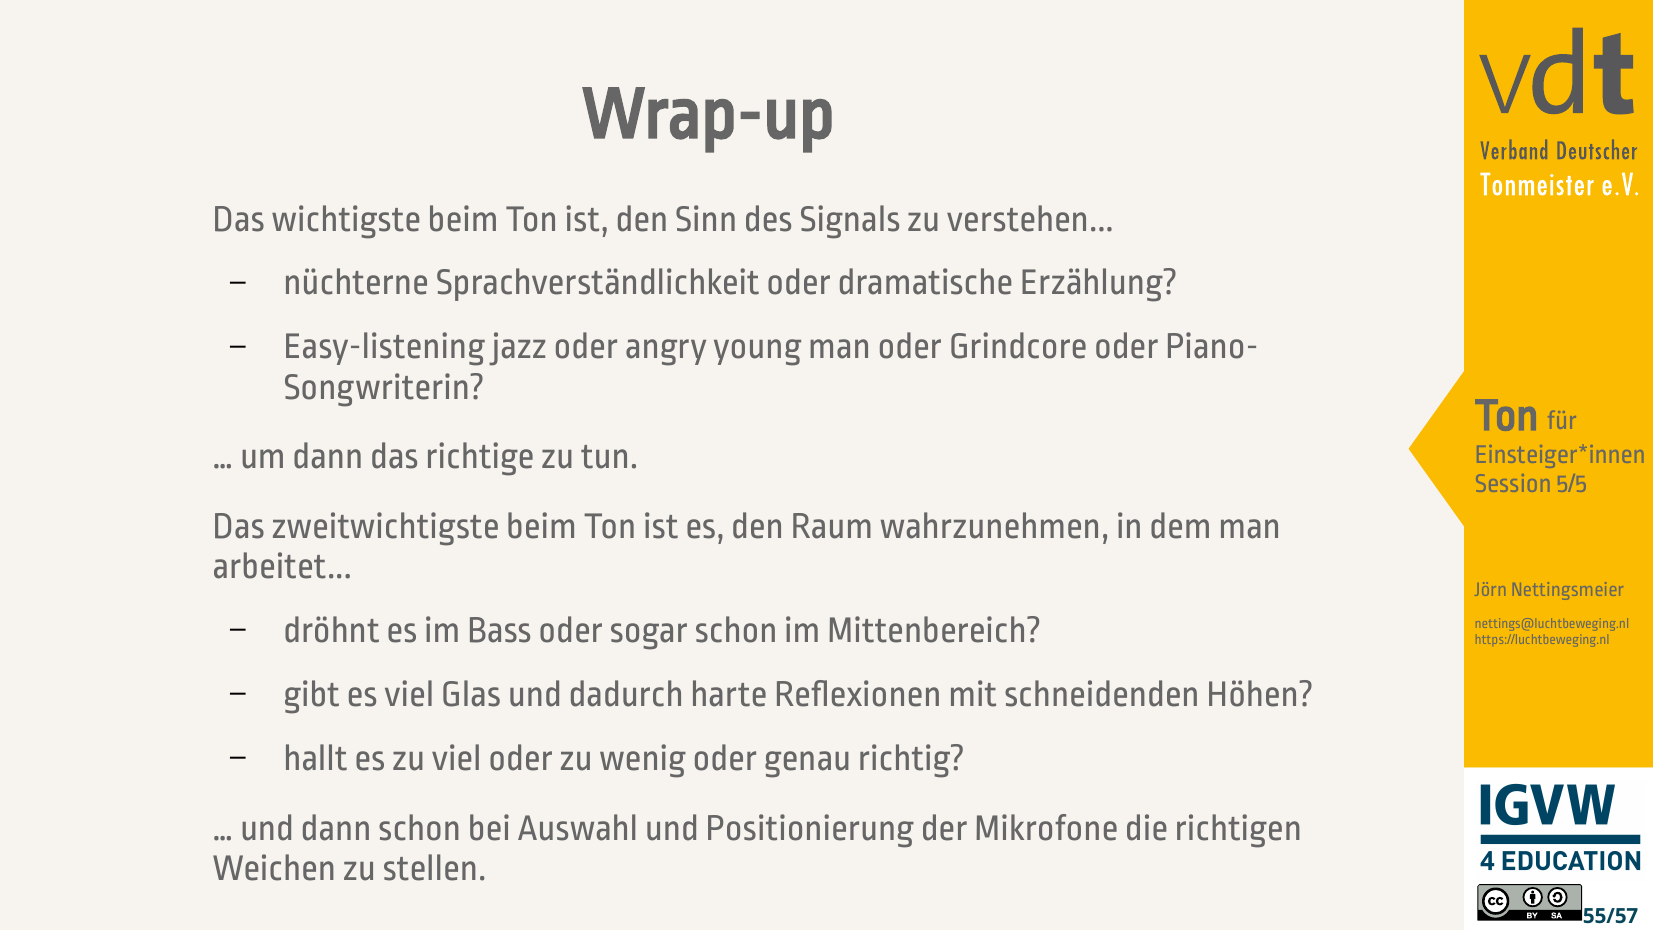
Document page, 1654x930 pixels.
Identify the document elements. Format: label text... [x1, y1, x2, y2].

list Das wichtigste beim Ton ist, den Sinn des Signals zu verstehen... nüchterne Sprachverständlichkeit oder dramatische Erzählung? Easy-listening jazz oder angry young man oder Grindcore oder Piano-Songwriterin? … um dann das richtige zu tun. Das zweitwichtigste beim Ton ist es, den Raum wahrzunehmen, in dem man arbeitet... dröhnt es im Bass oder sogar schon im Mittenbereich? gibt es viel Glas und dadurch harte Reflexionen mit schneidenden Höhen? hallt es zu viel oder zu wenig oder genau richtig? … und dann schon bei Auswahl und Positionierung der Mikrofone die richtigen Weichen zu stellen. [141, 129, 1394, 905]
picture [1477, 780, 1646, 882]
title Wrap-up [82, 37, 1335, 193]
